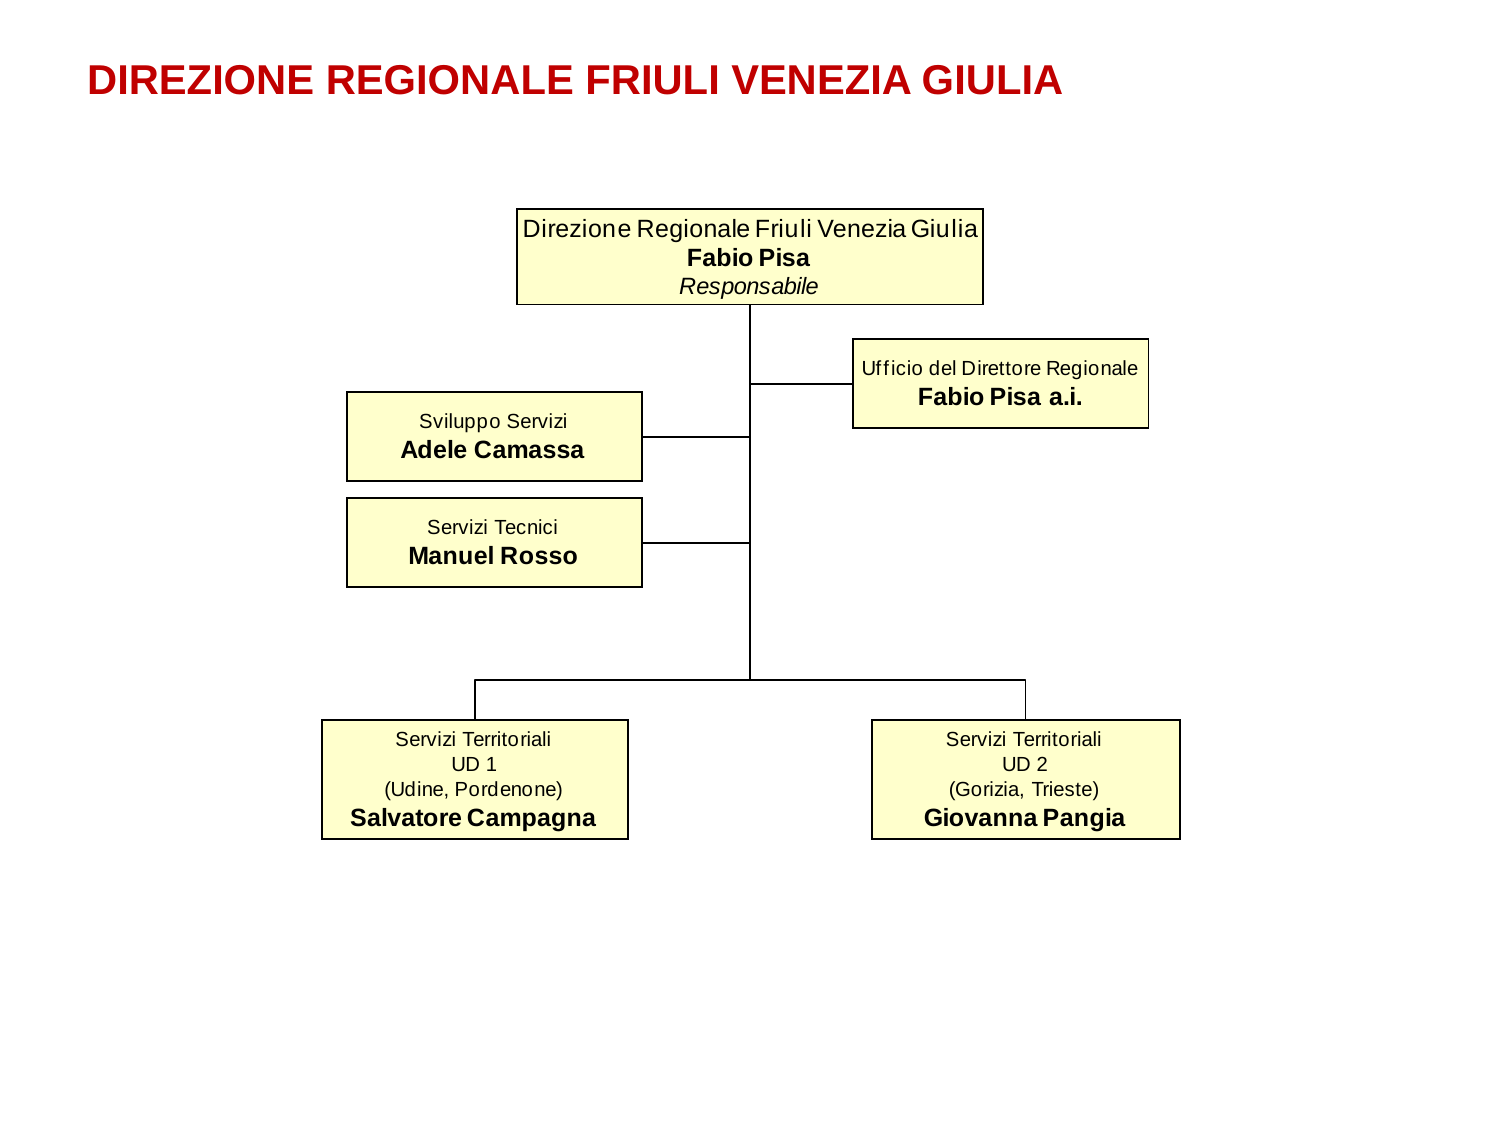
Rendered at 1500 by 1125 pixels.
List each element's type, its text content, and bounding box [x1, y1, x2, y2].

picture [319, 203, 1181, 840]
text_box DIREZIONE REGIONALE FRIULI VENEZIA GIULIA [72, 45, 1462, 128]
